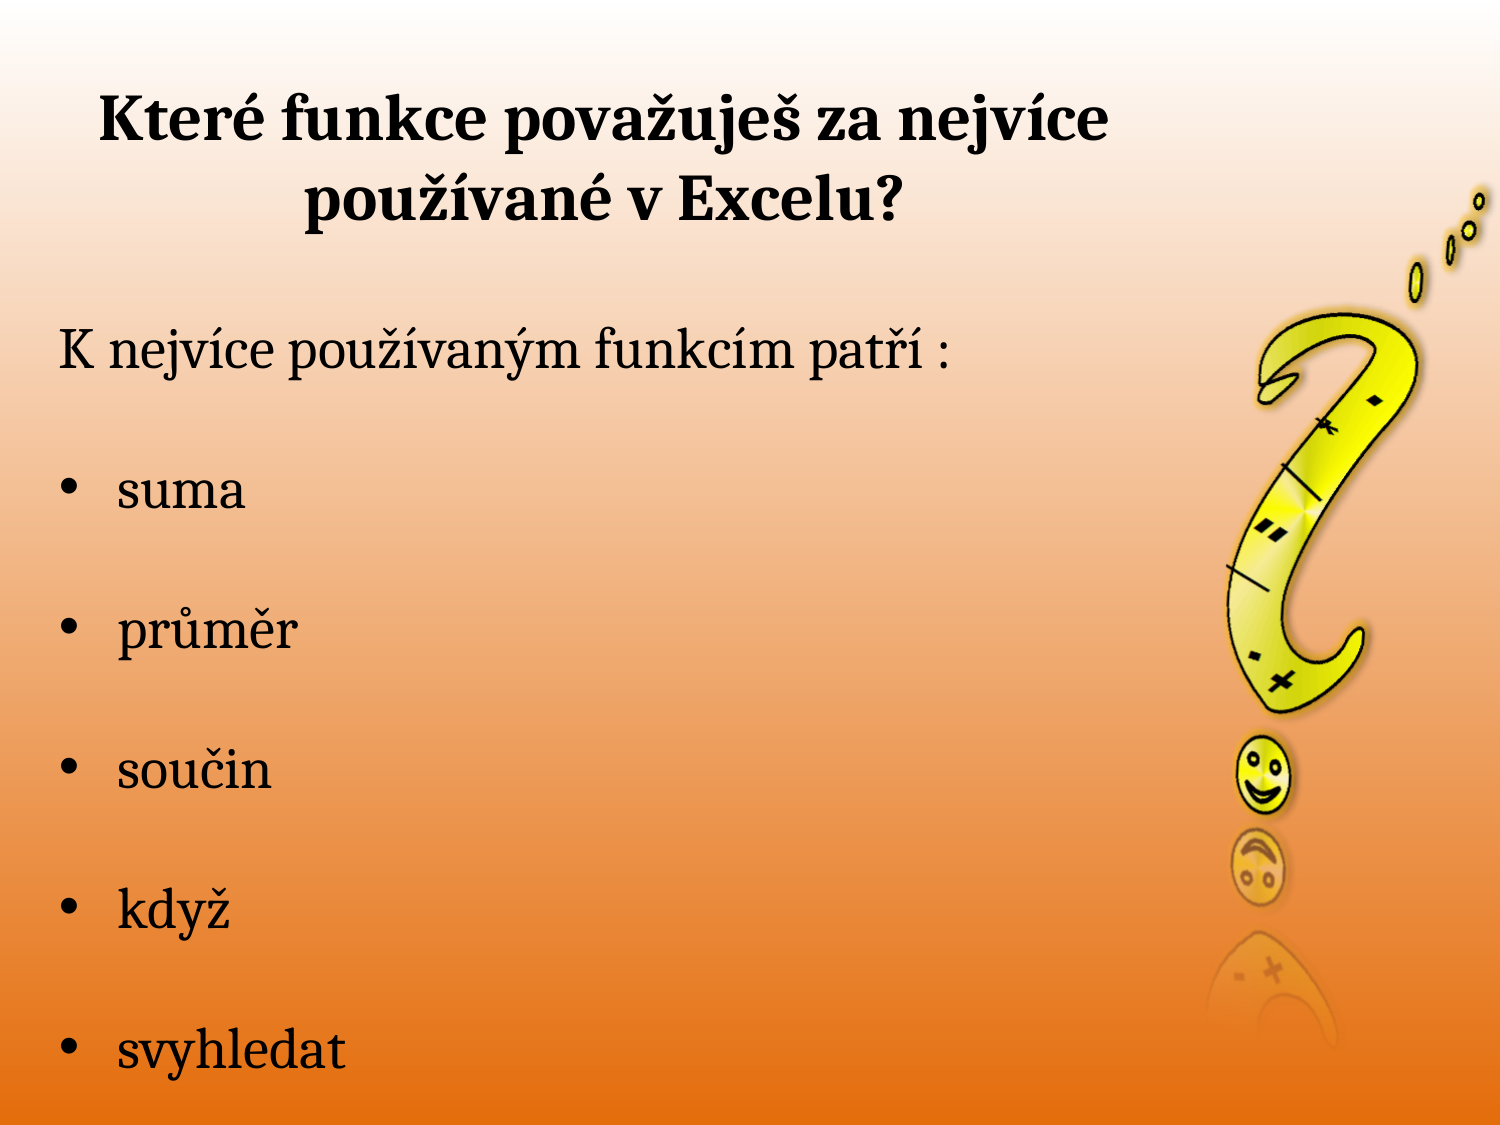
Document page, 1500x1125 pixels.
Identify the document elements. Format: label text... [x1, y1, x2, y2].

picture [1171, 160, 1500, 1125]
text_box Které funkce považuješ za nejvíce používané v Excelu? [0, 66, 1211, 242]
text_box K nejvíce používaným funkcím patří : suma průměr součin když svyhledat datové funkce [0, 302, 1211, 1125]
